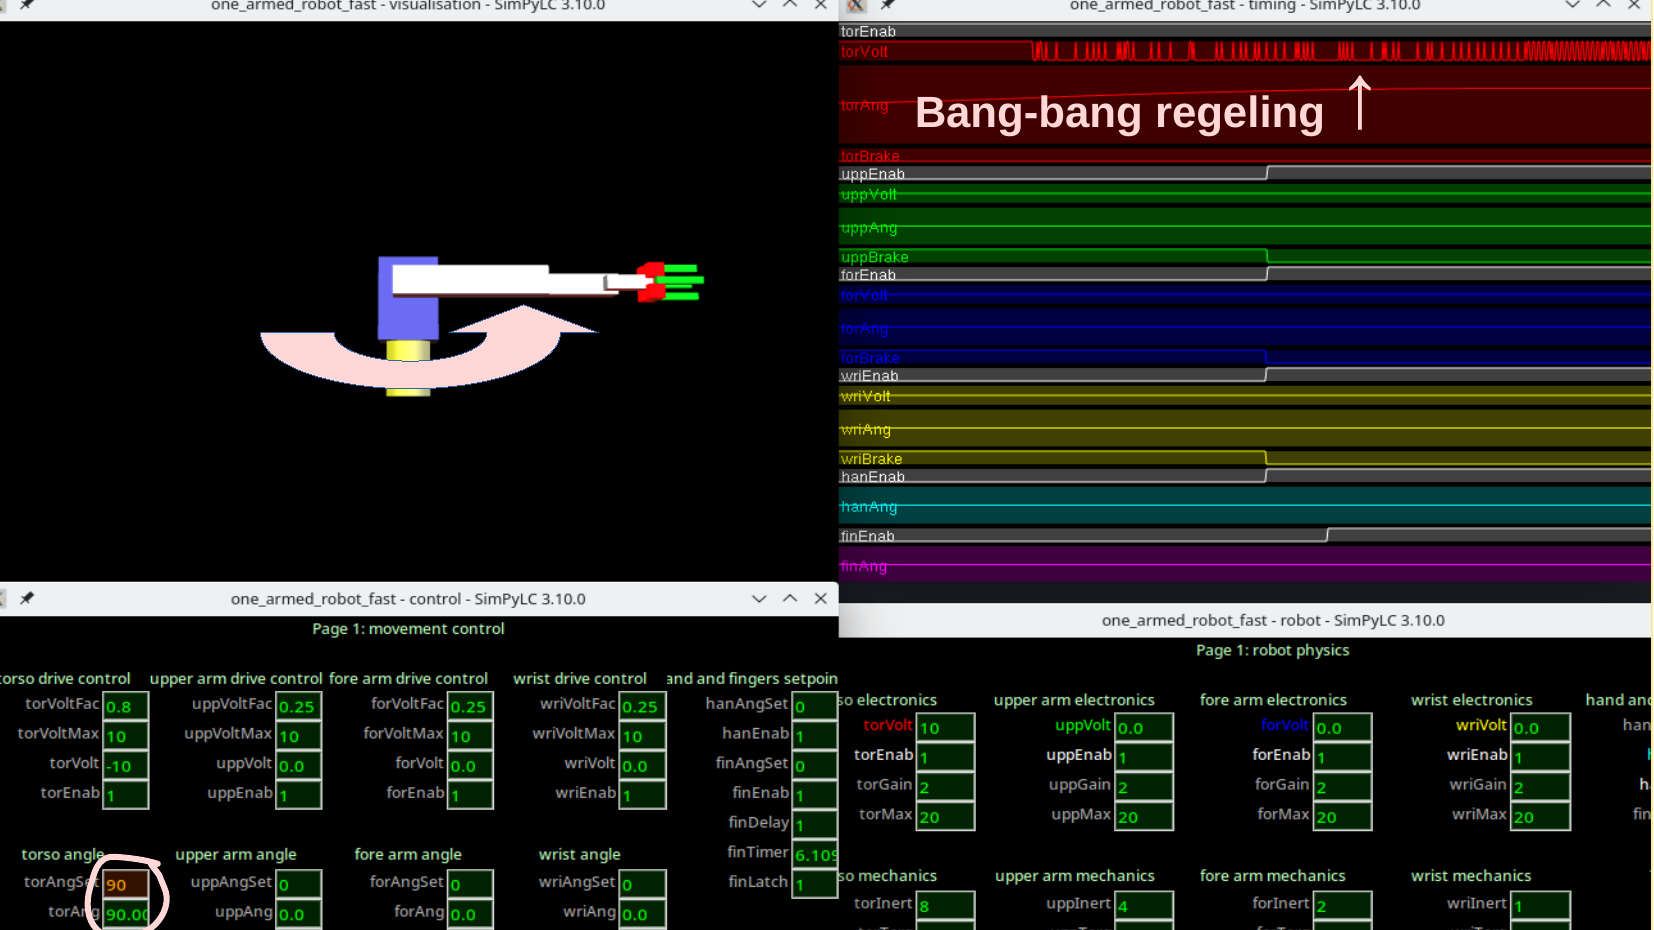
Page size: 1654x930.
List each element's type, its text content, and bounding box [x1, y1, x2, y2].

text_box [260, 304, 599, 389]
picture [0, 0, 1651, 930]
picture [91, 860, 163, 930]
text_box Bang-bang regeling ↑ [900, 37, 1399, 155]
